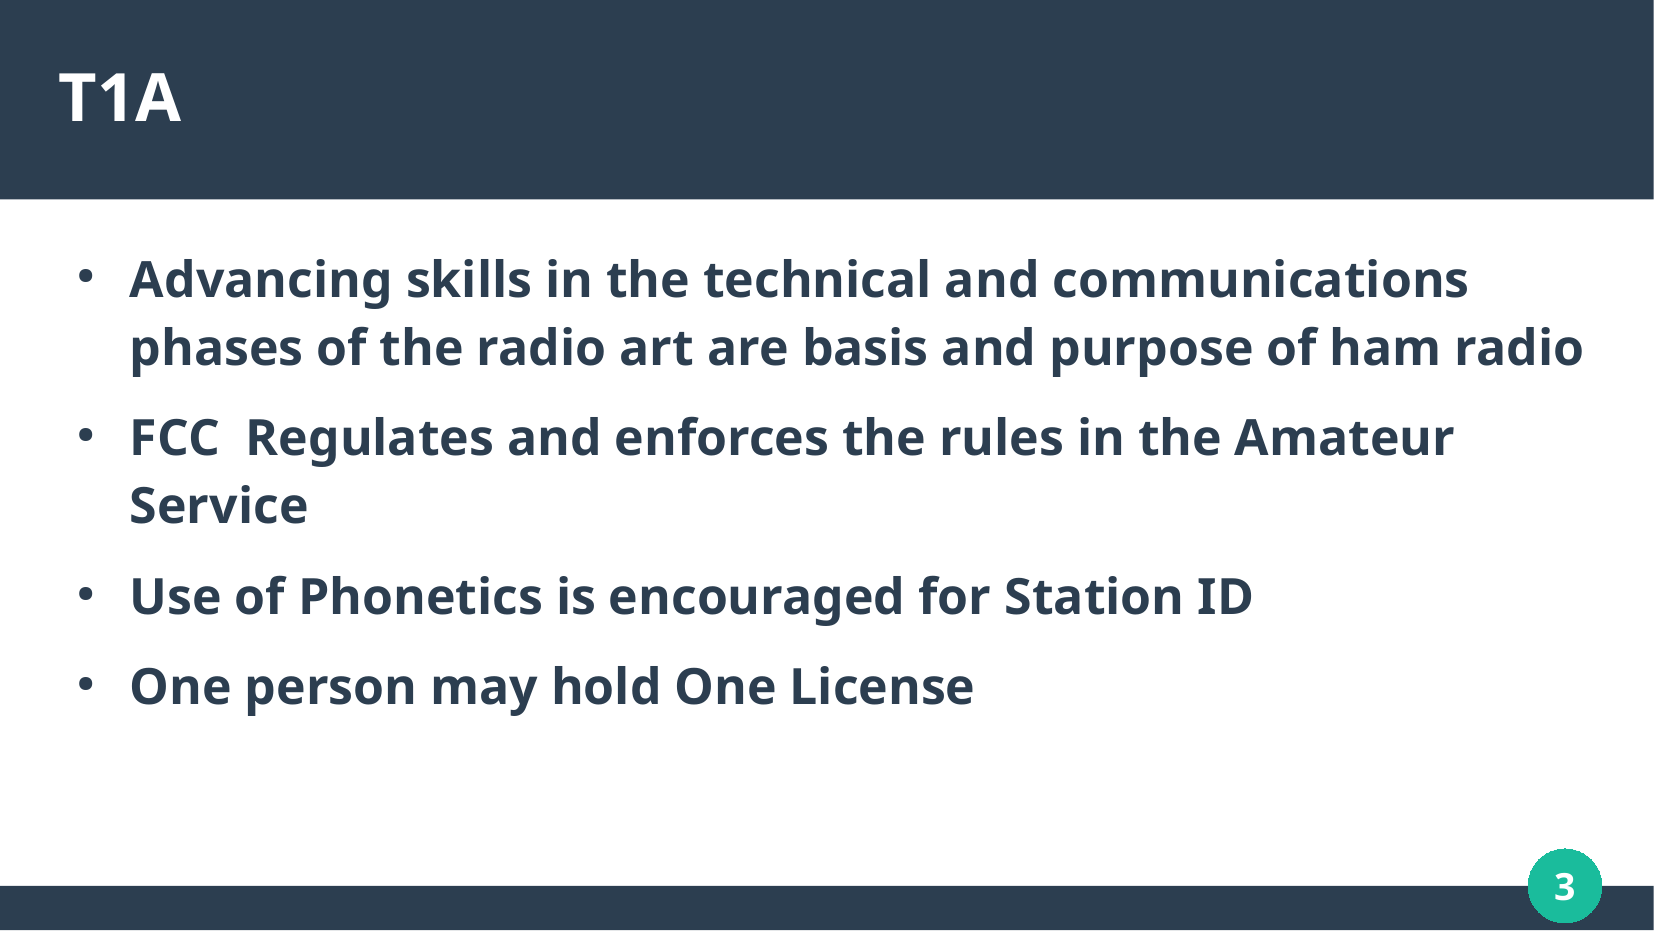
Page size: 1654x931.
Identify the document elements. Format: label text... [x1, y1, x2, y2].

title T1A [59, 37, 1595, 155]
list Advancing skills in the technical and communications phases of the radio art are basis and purpose of ham radio FCC Regulates and enforces the rules in the Amateur Service Use of Phonetics is encouraged for Station ID One person may hold One License [59, 243, 1595, 864]
